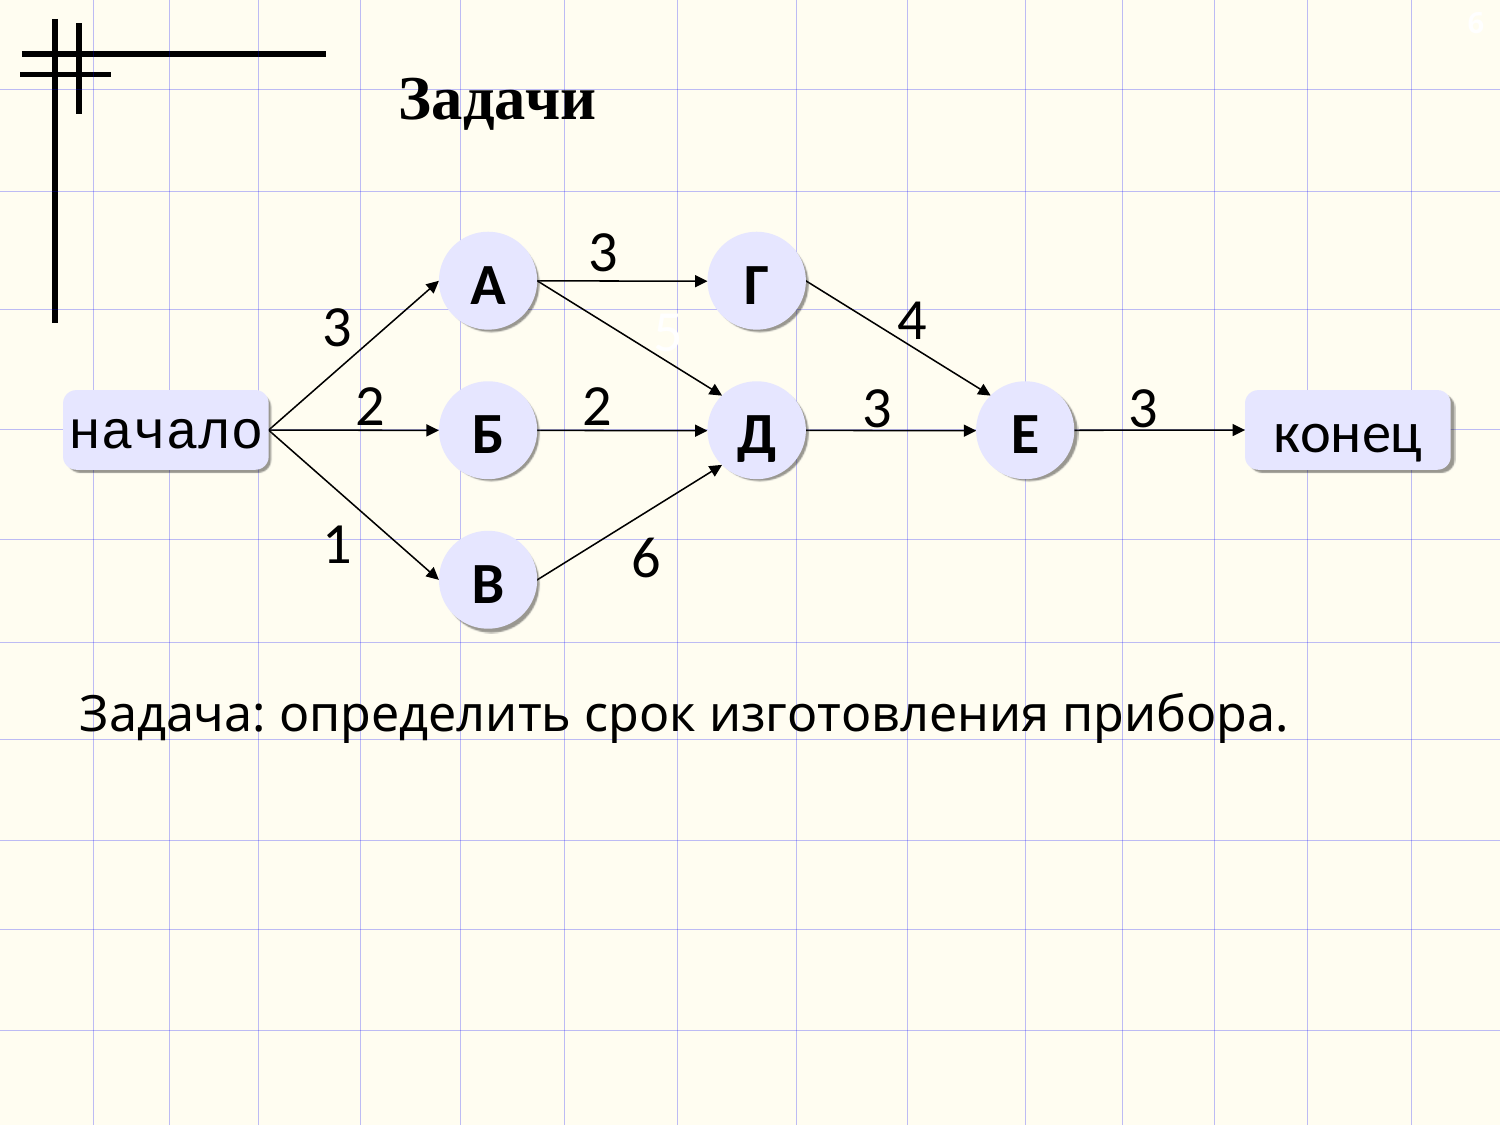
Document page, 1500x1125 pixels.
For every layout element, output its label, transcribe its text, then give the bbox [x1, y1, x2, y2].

text_box Задача: определить срок изготовления прибора. [64, 673, 1450, 750]
text_box 3 [569, 213, 638, 284]
text_box Д [707, 381, 806, 480]
text_box конец [1245, 390, 1451, 470]
text_box 2 [336, 367, 404, 437]
text_box Е [976, 381, 1075, 480]
text_box 3 [354, 342, 372, 358]
text_box 2 [562, 367, 631, 437]
text_box 3 [843, 369, 911, 440]
text_box 4 [878, 280, 947, 351]
text_box 5 [634, 293, 703, 364]
text_box 3 [1109, 369, 1178, 440]
text_box Г [707, 231, 806, 330]
title Задачи [354, 49, 1426, 127]
text_box А [438, 231, 538, 330]
text_box 6 [612, 519, 680, 589]
text_box В [438, 530, 538, 629]
text_box 3 [303, 287, 372, 358]
text_box <номер> [1148, 0, 1499, 75]
text_box 1 [303, 504, 372, 575]
text_box Б [438, 381, 538, 480]
text_box начало [63, 390, 269, 470]
